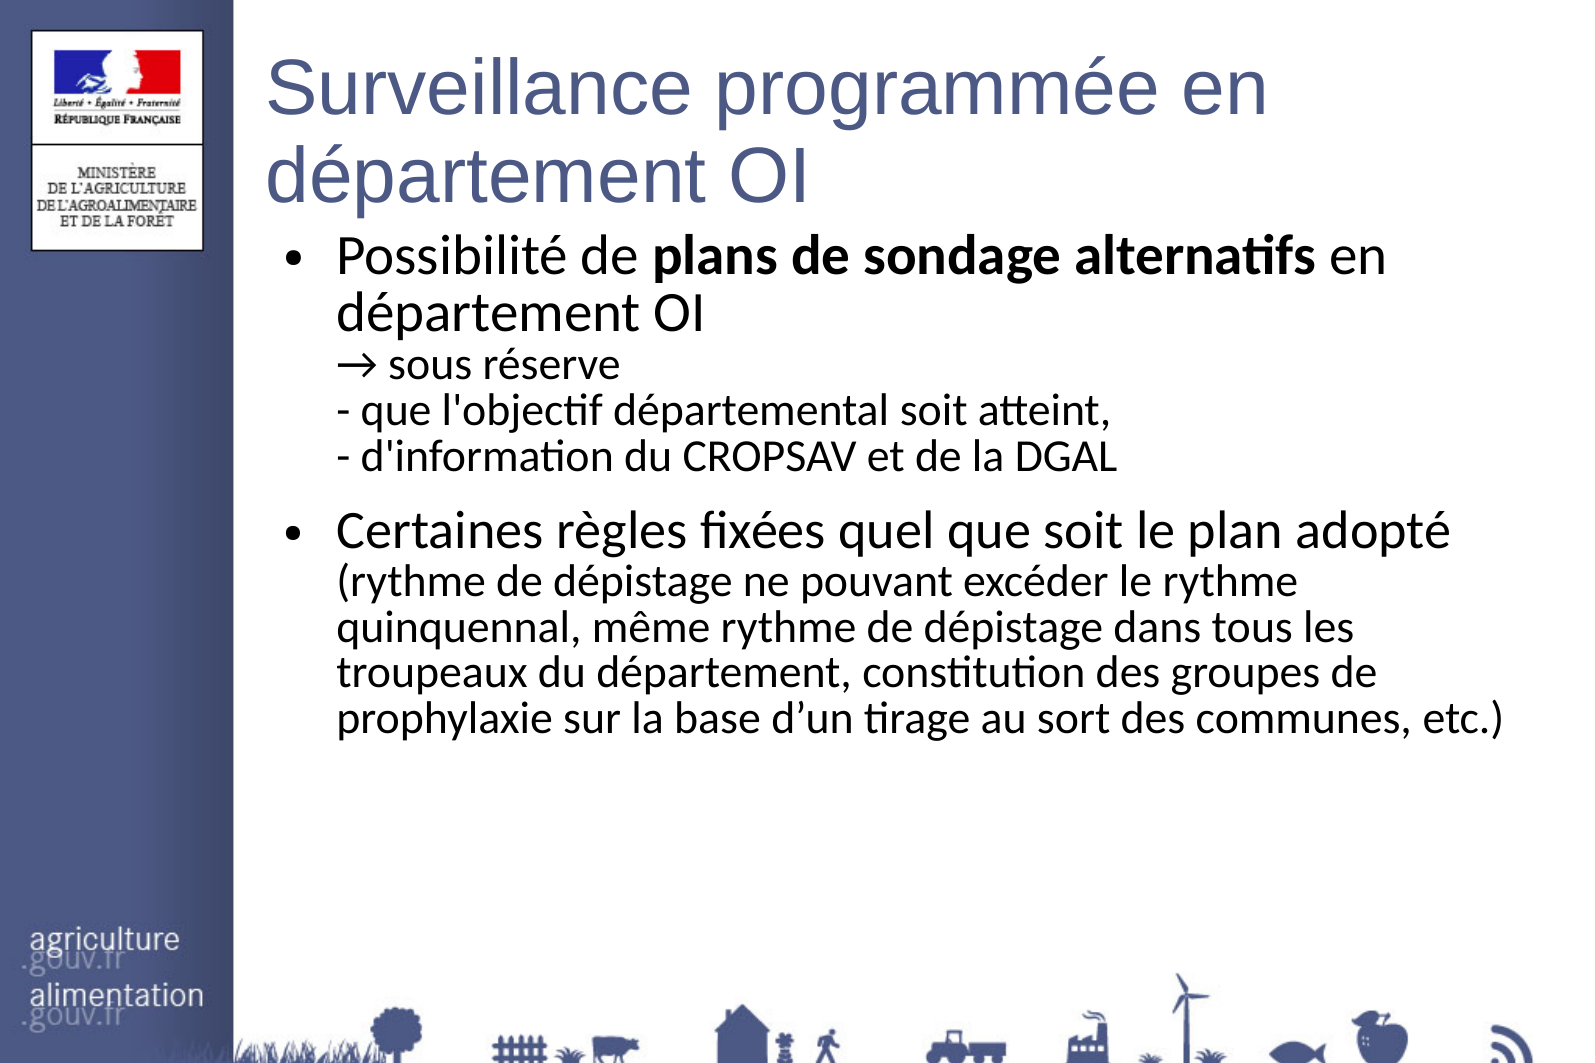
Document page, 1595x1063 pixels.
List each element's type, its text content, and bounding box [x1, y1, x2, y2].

title Surveillance programmée en département OI [265, 42, 1536, 220]
list Possibilité de plans de sondage alternatifs en département OI → sous réserve - que l'objectif départemental soit atteint, - d'information du CROPSAV et de la DGAL Certaines règles fixées quel que soit le plan adopté (rythme de dépistage ne pouvant excéder le rythme quinquennal, même rythme de dépistage dans tous les troupeaux du département, constitution des groupes de prophylaxie sur la base d’un tirage au sort des communes, etc.) [265, 231, 1536, 1063]
picture [0, 0, 1595, 1063]
